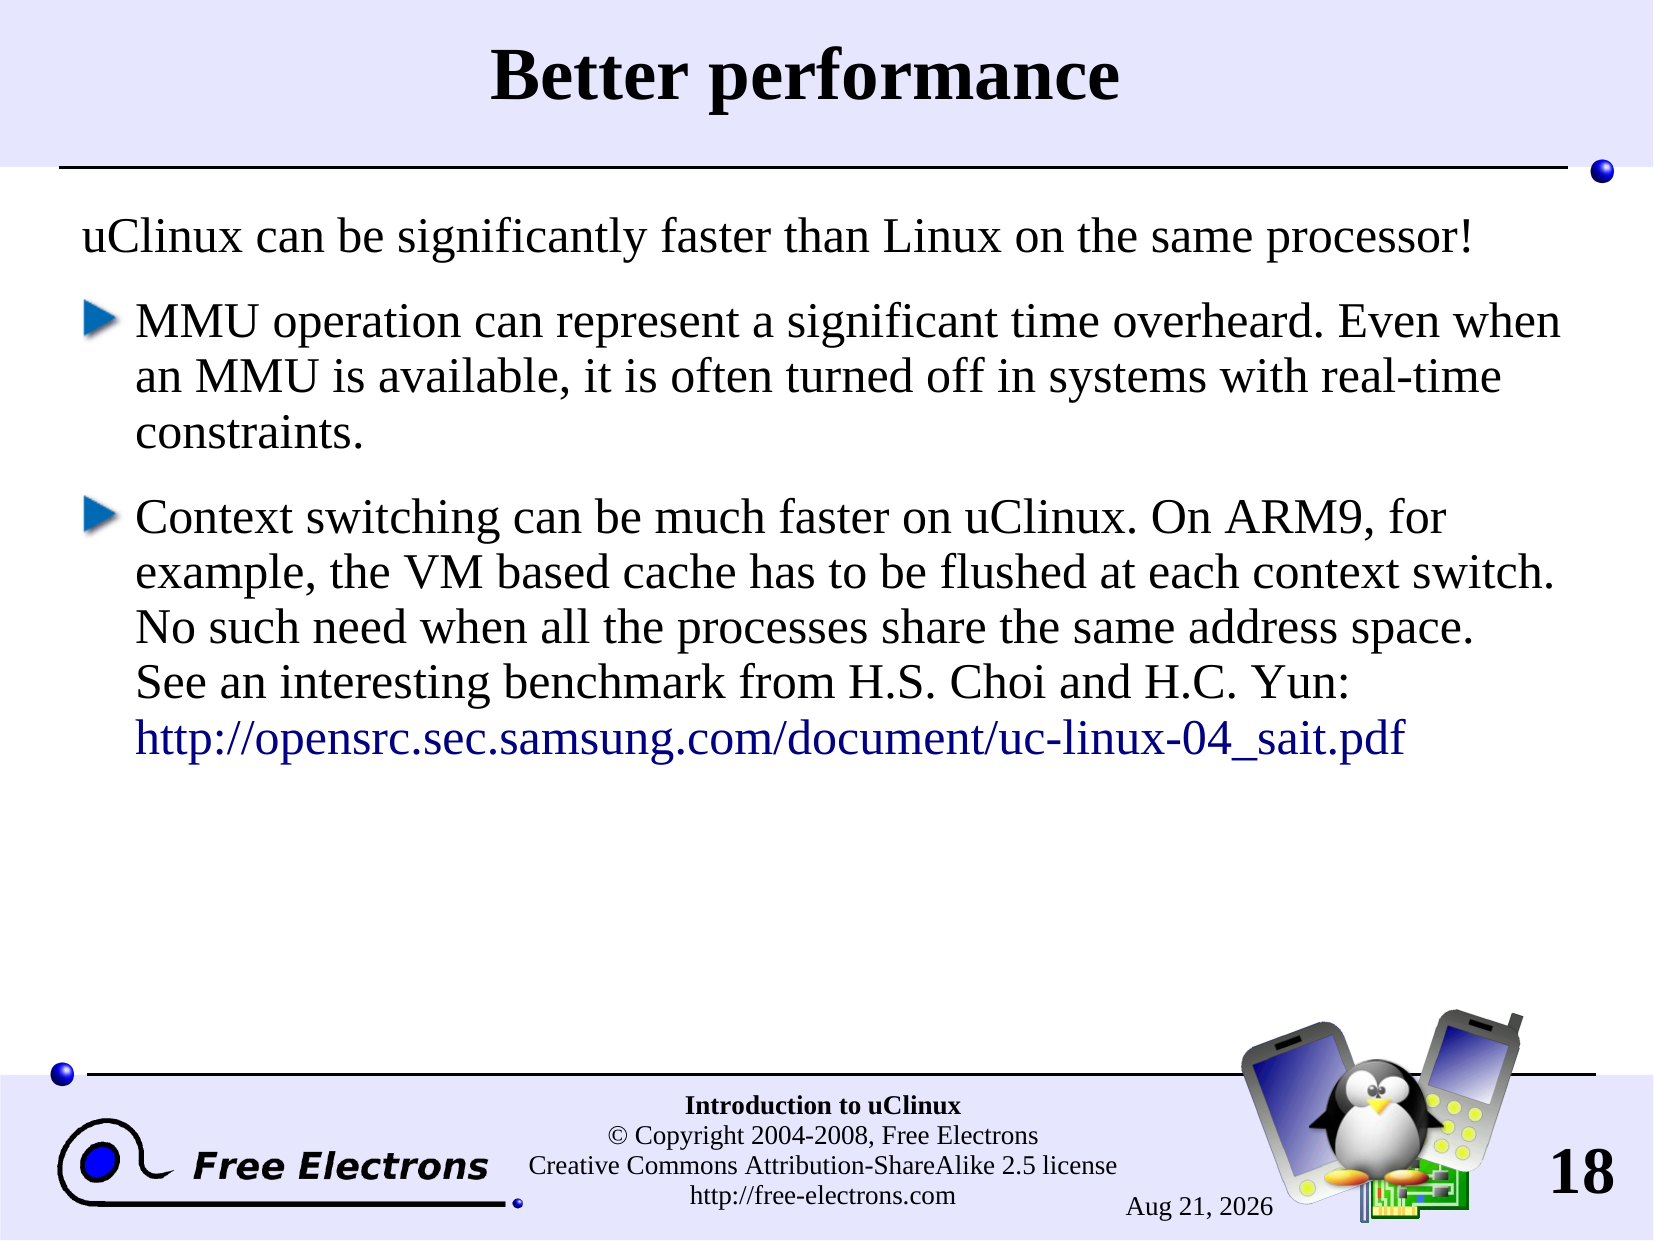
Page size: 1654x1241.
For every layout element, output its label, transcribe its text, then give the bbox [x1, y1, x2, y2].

picture [50, 1107, 527, 1216]
list uClinux can be significantly faster than Linux on the same processor! MMU operation can represent a significant time overheard. Even when an MMU is available, it is often turned off in systems with real-time constraints. Context switching can be much faster on uClinux. On ARM9, for example, the VM based cache has to be flushed at each context switch. No such need when all the processes share the same address space. See an interesting benchmark from H.S. Choi and H.C. Yun: http://opensrc.sec.samsung.com/document/uc-linux-04_sait.pdf [64, 208, 1579, 1093]
title Better performance [60, 25, 1551, 124]
picture [1241, 1093, 1512, 1241]
